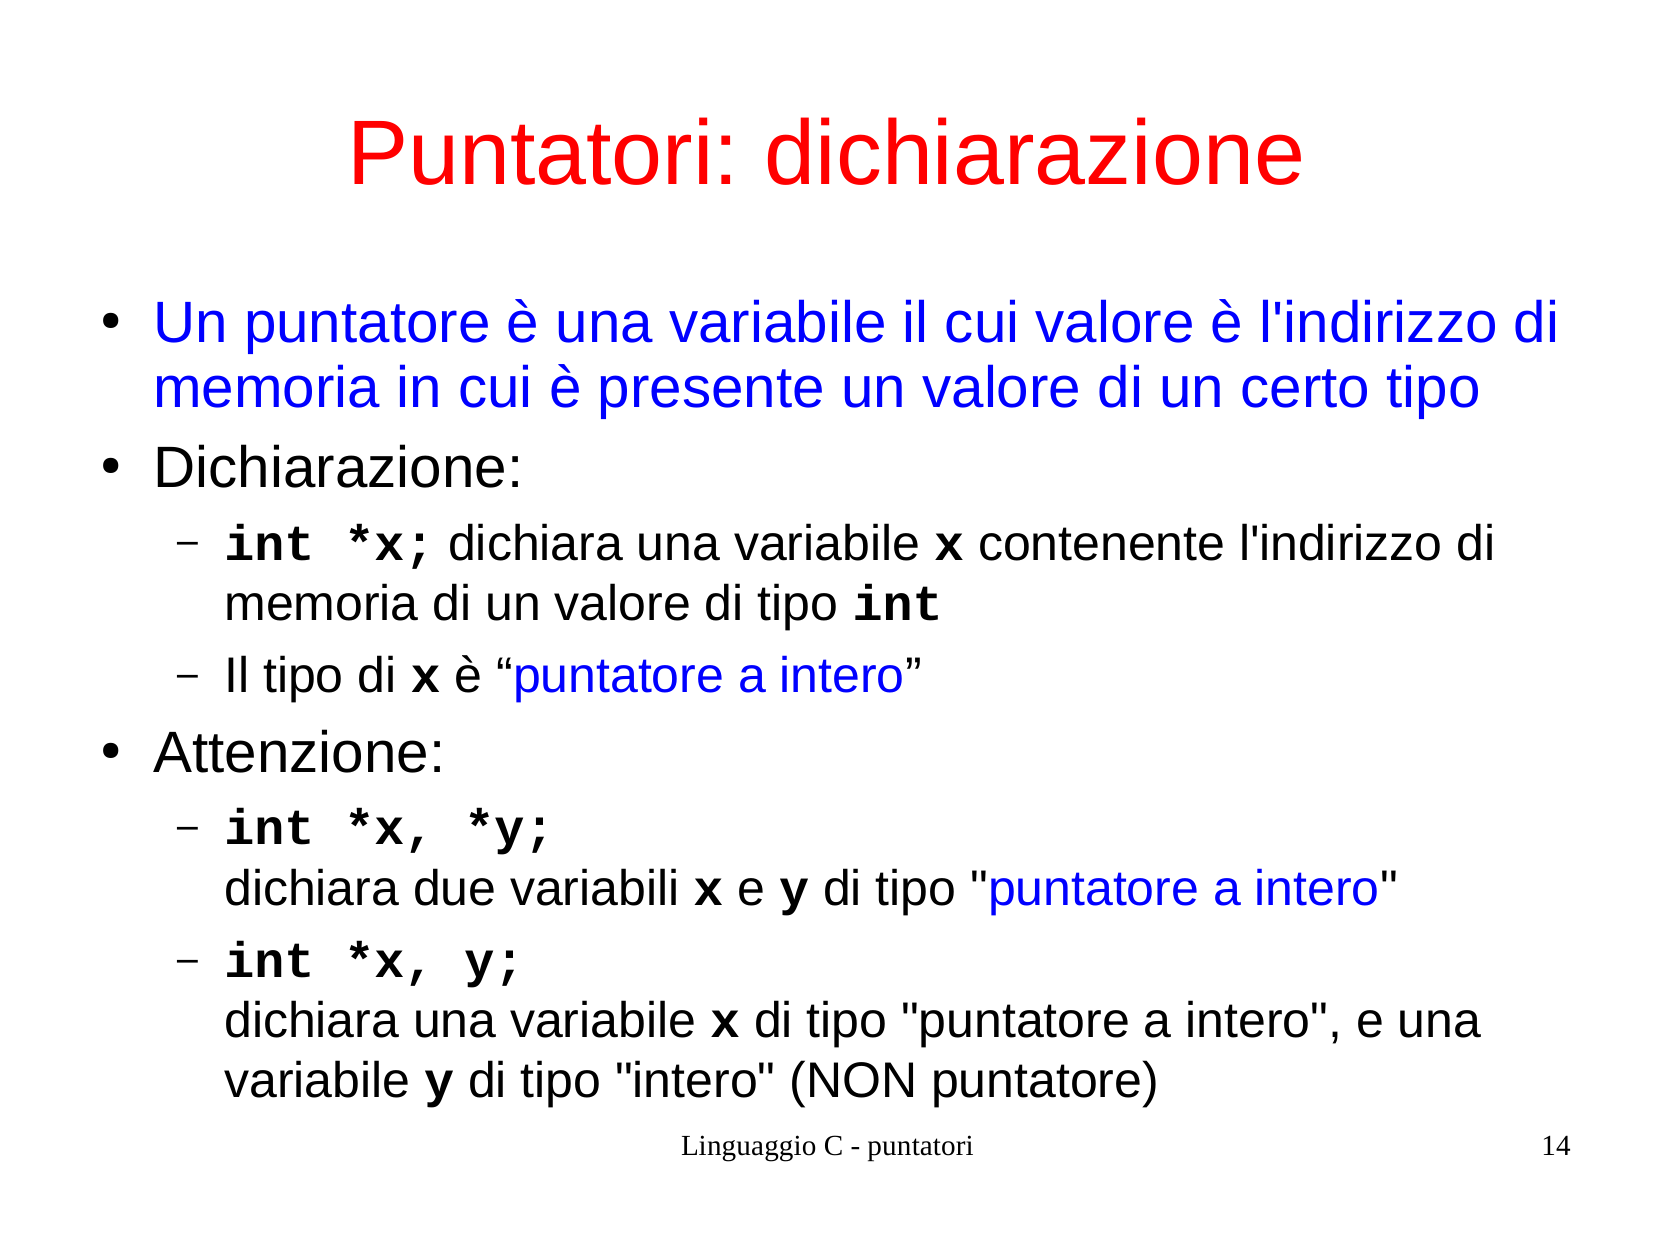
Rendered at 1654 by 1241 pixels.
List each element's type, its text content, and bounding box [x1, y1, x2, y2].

title Puntatori: dichiarazione [82, 49, 1571, 257]
list Un puntatore è una variabile il cui valore è l'indirizzo di memoria in cui è presente un valore di un certo tipo Dichiarazione: int *x; dichiara una variabile x contenente l'indirizzo di memoria di un valore di tipo int Il tipo di x è “puntatore a intero” Attenzione: int *x, *y; dichiara due variabili x e y di tipo "puntatore a intero" int *x, y; dichiara una variabile x di tipo "puntatore a intero", e una variabile y di tipo "intero" (NON puntatore) [82, 290, 1571, 1118]
